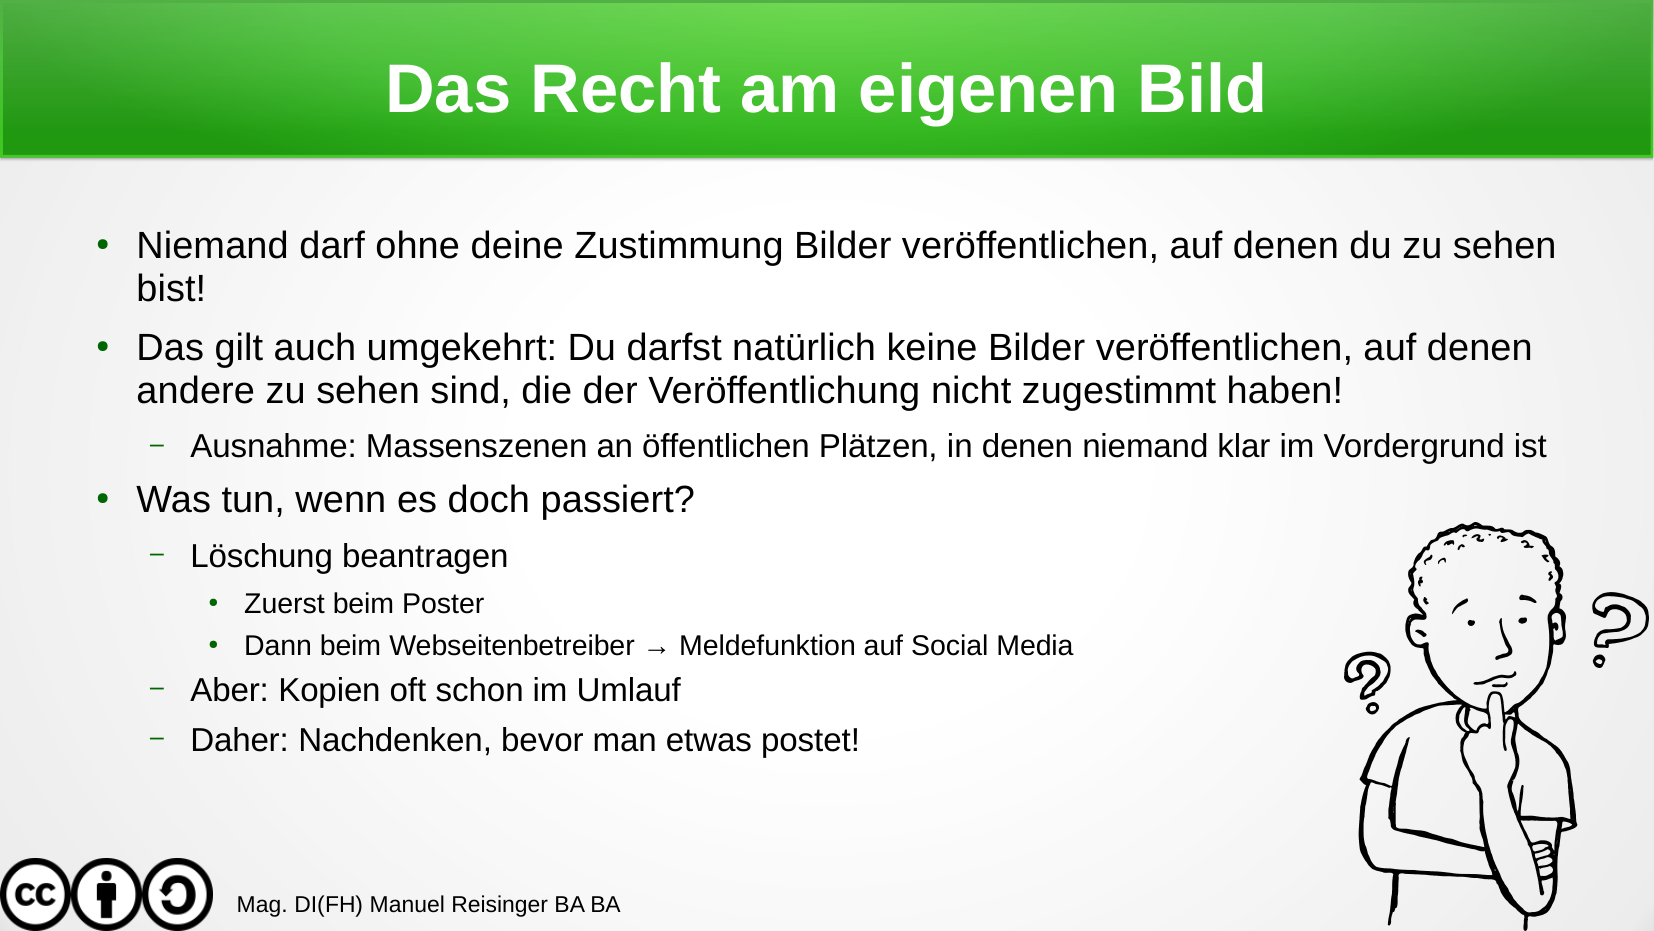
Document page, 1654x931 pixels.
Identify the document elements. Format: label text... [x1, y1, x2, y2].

picture [1344, 522, 1649, 931]
title Das Recht am eigenen Bild [82, 35, 1571, 142]
picture [0, 858, 213, 931]
list Niemand darf ohne deine Zustimmung Bilder veröffentlichen, auf denen du zu sehen bist! Das gilt auch umgekehrt: Du darfst natürlich keine Bilder veröffentlichen, auf denen andere zu sehen sind, die der Veröffentlichung nicht zugestimmt haben! Ausnahme: Massenszenen an öffentlichen Plätzen, in denen niemand klar im Vordergrund ist Was tun, wenn es doch passiert? Löschung beantragen Zuerst beim Poster Dann beim Webseitenbetreiber → Meldefunktion auf Social Media Aber: Kopien oft schon im Umlauf Daher: Nachdenken, bevor man etwas postet! [82, 224, 1571, 764]
